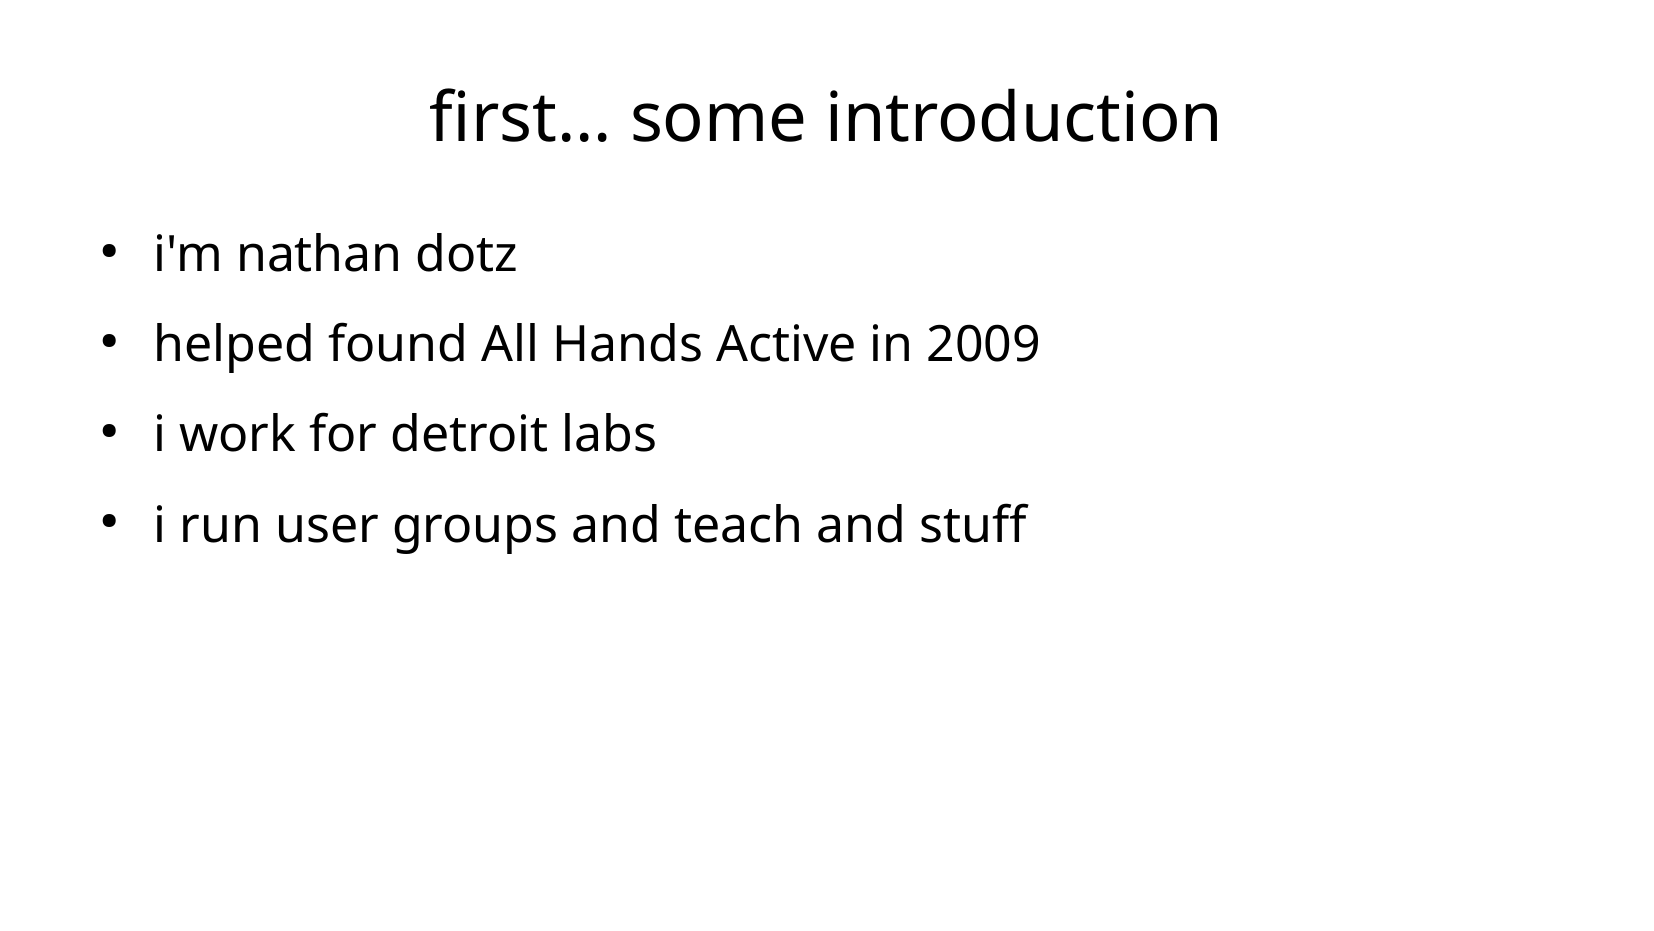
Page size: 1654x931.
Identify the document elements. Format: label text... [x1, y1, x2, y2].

title first… some introduction [82, 37, 1571, 193]
list i'm nathan dotz helped found All Hands Active in 2009 i work for detroit labs i run user groups and teach and stuff [82, 217, 1571, 758]
